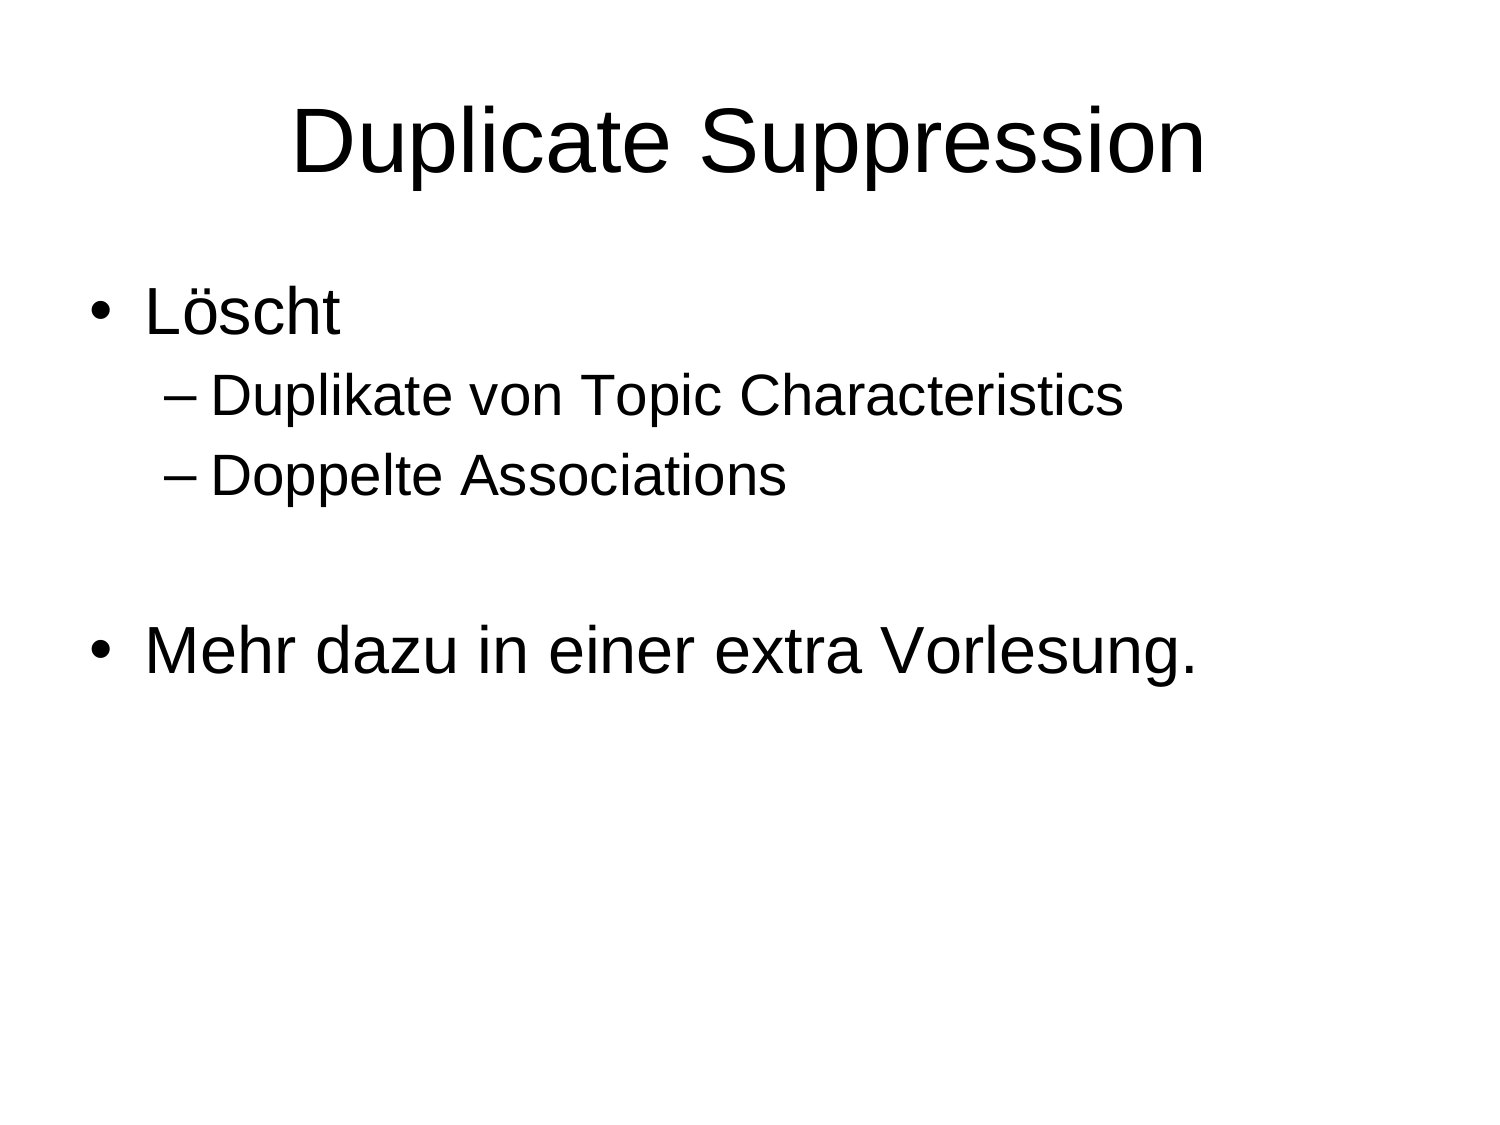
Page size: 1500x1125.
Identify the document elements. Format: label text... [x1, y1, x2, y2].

list Löscht Duplikate von Topic Characteristics Doppelte Associations Mehr dazu in einer extra Vorlesung. [75, 262, 1426, 1006]
title Duplicate Suppression [75, 45, 1426, 233]
